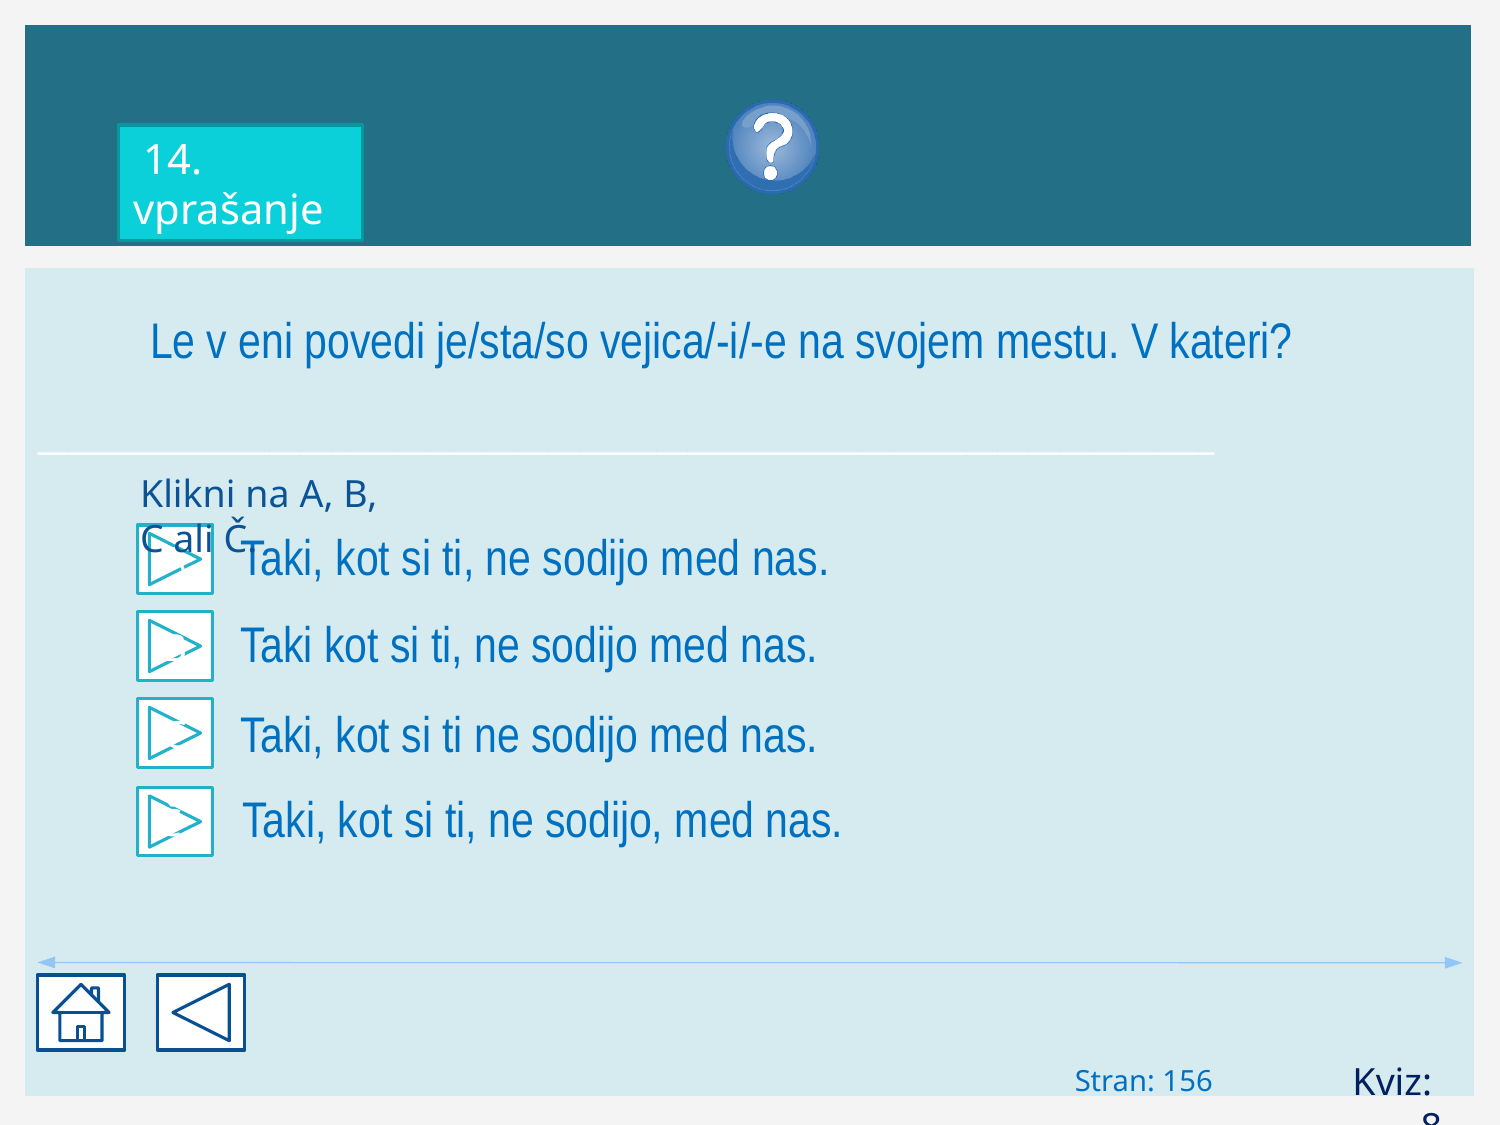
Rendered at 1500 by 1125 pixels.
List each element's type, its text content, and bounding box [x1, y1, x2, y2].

text_box ____________________________________________________________________________ [22, 404, 1488, 466]
text_box Taki, kot si ti ne sodijo med nas. [225, 695, 1351, 771]
text_box Taki kot si ti, ne sodijo med nas. [225, 605, 1351, 681]
text_box 14. vprašanje [118, 125, 363, 191]
text_box Klikni na A, B, C ali Č. [125, 466, 413, 524]
text_box Kviz: 8 [1337, 1050, 1475, 1111]
text_box C [137, 698, 213, 768]
text_box Stran: 156 [975, 1055, 1313, 1106]
text_box B [137, 611, 213, 681]
text_box A [137, 524, 213, 594]
text_box Le v eni povedi je/sta/so vejica/-i/-e na svojem mestu. V kateri? [135, 301, 1373, 378]
text_box Taki, kot si ti, ne sodijo med nas. [225, 517, 1351, 594]
picture [725, 100, 819, 194]
text_box [1426, 1116, 1435, 1124]
text_box Taki, kot si ti, ne sodijo, med nas. [227, 780, 1353, 856]
text_box [0, 0, 1500, 1125]
text_box Č. [137, 787, 213, 856]
